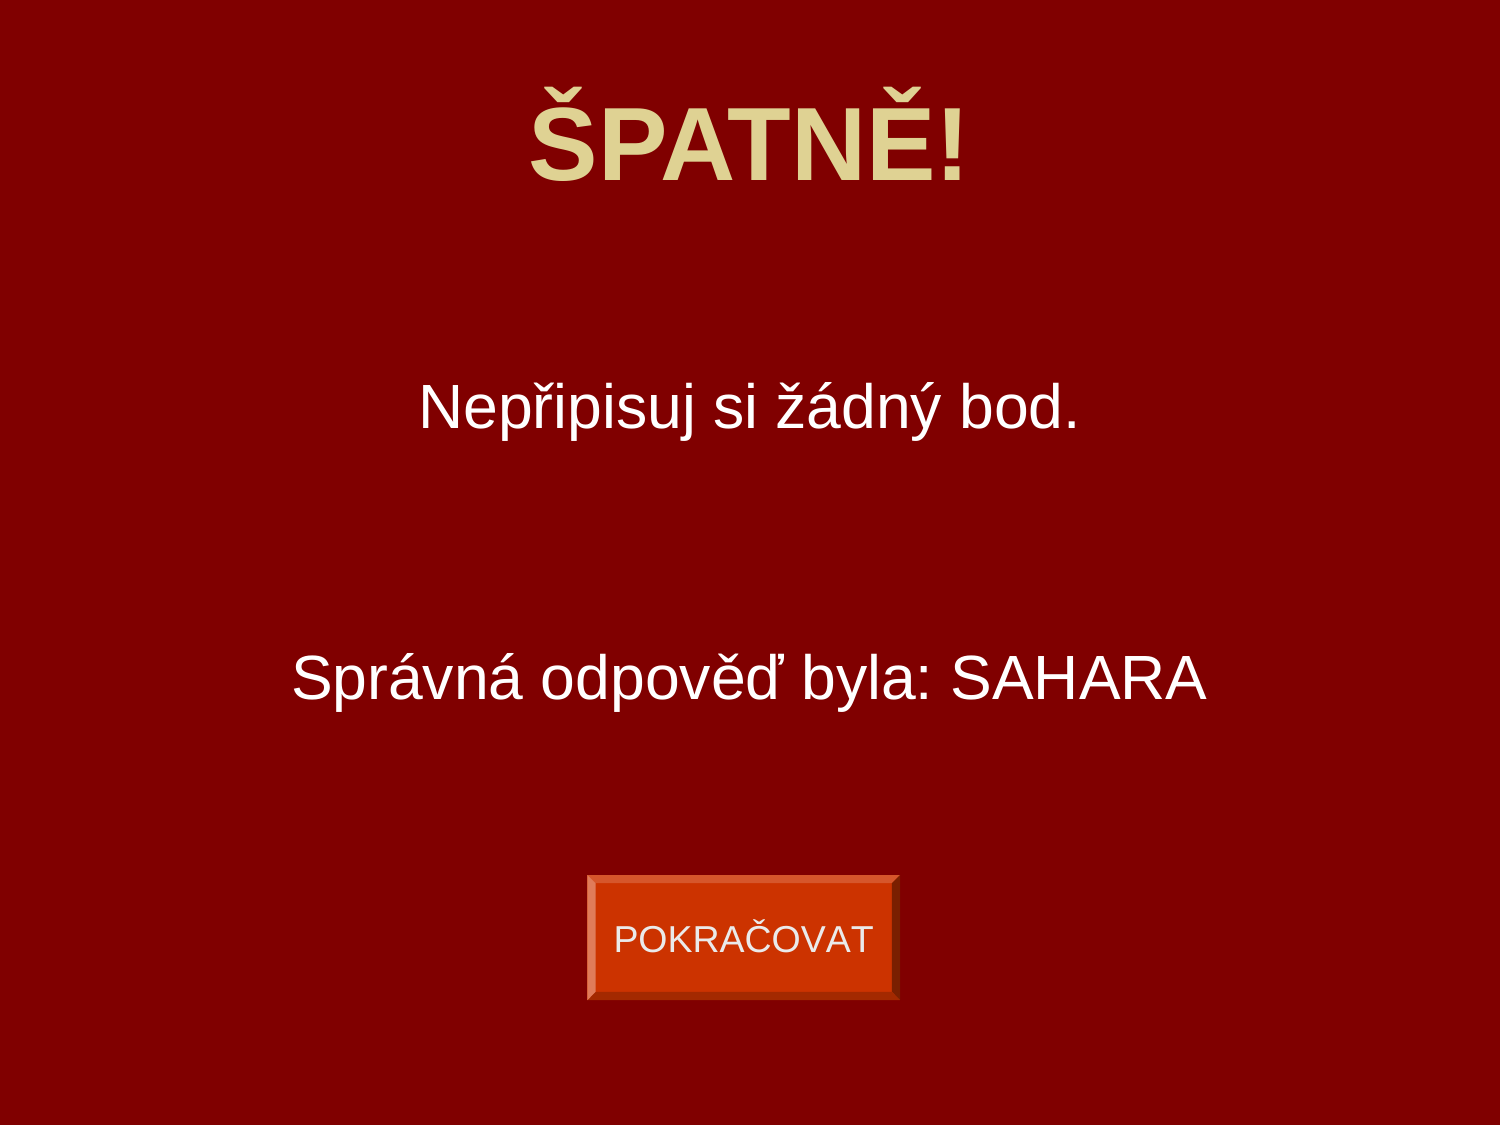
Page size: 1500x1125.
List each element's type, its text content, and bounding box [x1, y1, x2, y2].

list Nepřipisuj si žádný bod. Správná odpověď byla: SAHARA [24, 262, 1476, 1006]
text_box POKRAČOVAT [596, 884, 891, 991]
title ŠPATNĚ! [75, 45, 1426, 233]
list Připiš si 1 bod. [589, 875, 899, 884]
